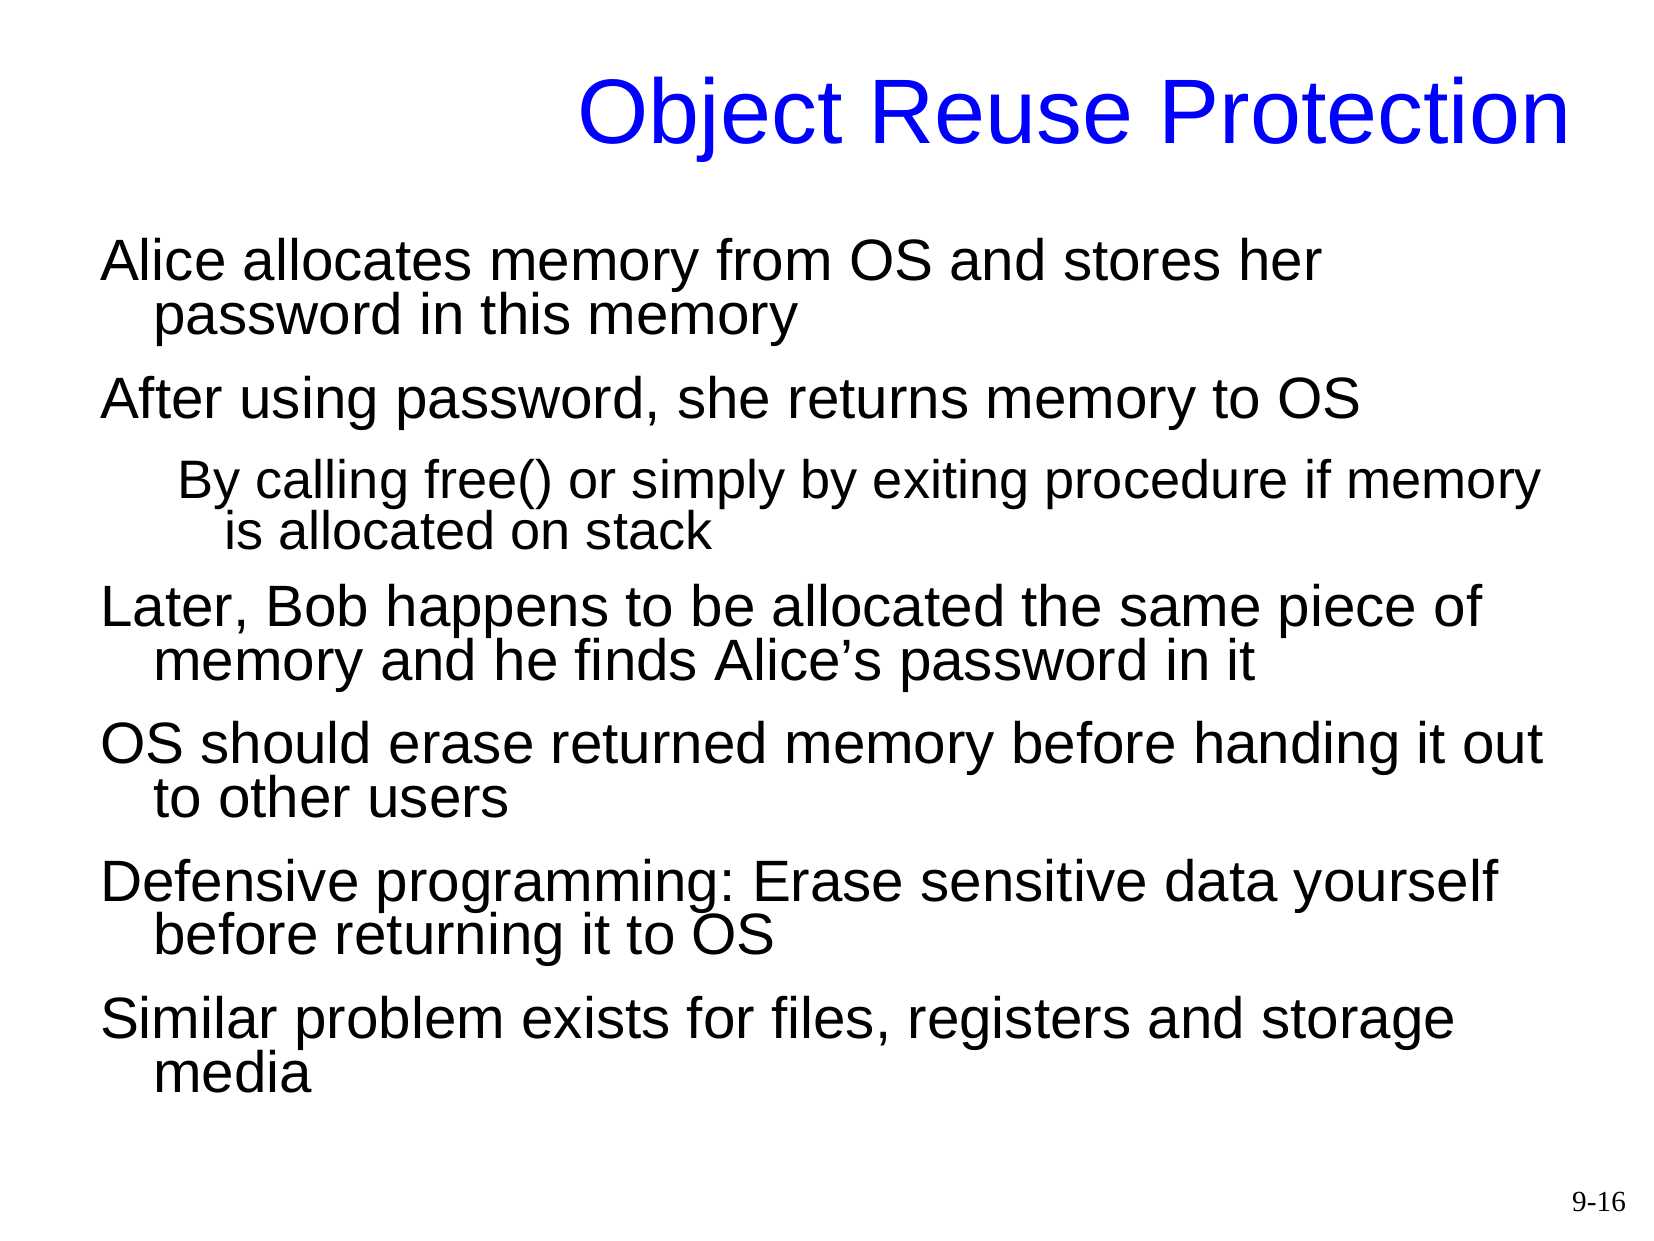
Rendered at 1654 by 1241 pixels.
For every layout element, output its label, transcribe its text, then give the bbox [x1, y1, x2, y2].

list Alice allocates memory from OS and stores her password in this memory After using password, she returns memory to OS By calling free() or simply by exiting procedure if memory is allocated on stack Later, Bob happens to be allocated the same piece of memory and he finds Alice’s password in it OS should erase returned memory before handing it out to other users Defensive programming: Erase sensitive data yourself before returning it to OS Similar problem exists for files, registers and storage media [82, 237, 1571, 1170]
title Object Reuse Protection [84, 11, 1573, 218]
